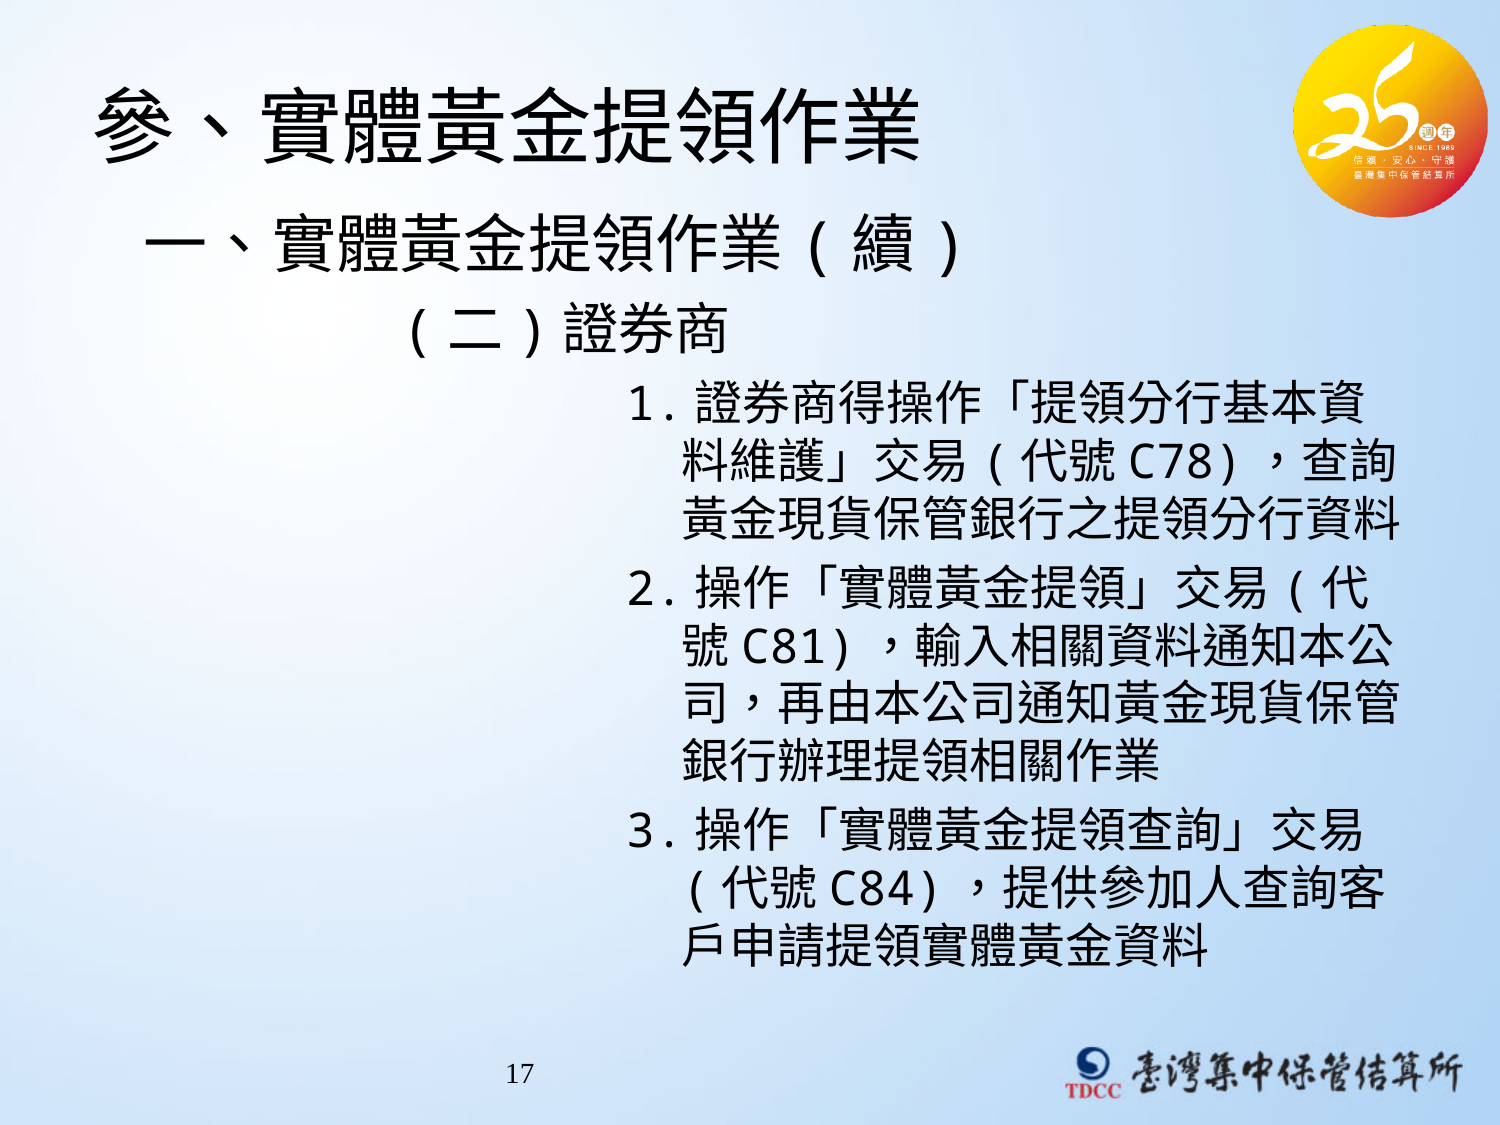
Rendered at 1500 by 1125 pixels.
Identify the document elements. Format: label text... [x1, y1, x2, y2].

title 參、實體黃金提領作業 [76, 66, 1427, 194]
list 一、實體黃金提領作業(續) (二)證券商 1.證券商得操作「提領分行基本資料維護」交易(代號C78)，查詢黃金現貨保管銀行之提領分行資料 2.操作「實體黃金提領」交易(代號C81)，輸入相關資料通知本公司，再由本公司通知黃金現貨保管銀行辦理提領相關作業 3.操作「實體黃金提領查詢」交易(代號C84)，提供參加人查詢客戶申請提領實體黃金資料 [75, 195, 1426, 993]
text_box [490, 1046, 841, 1125]
